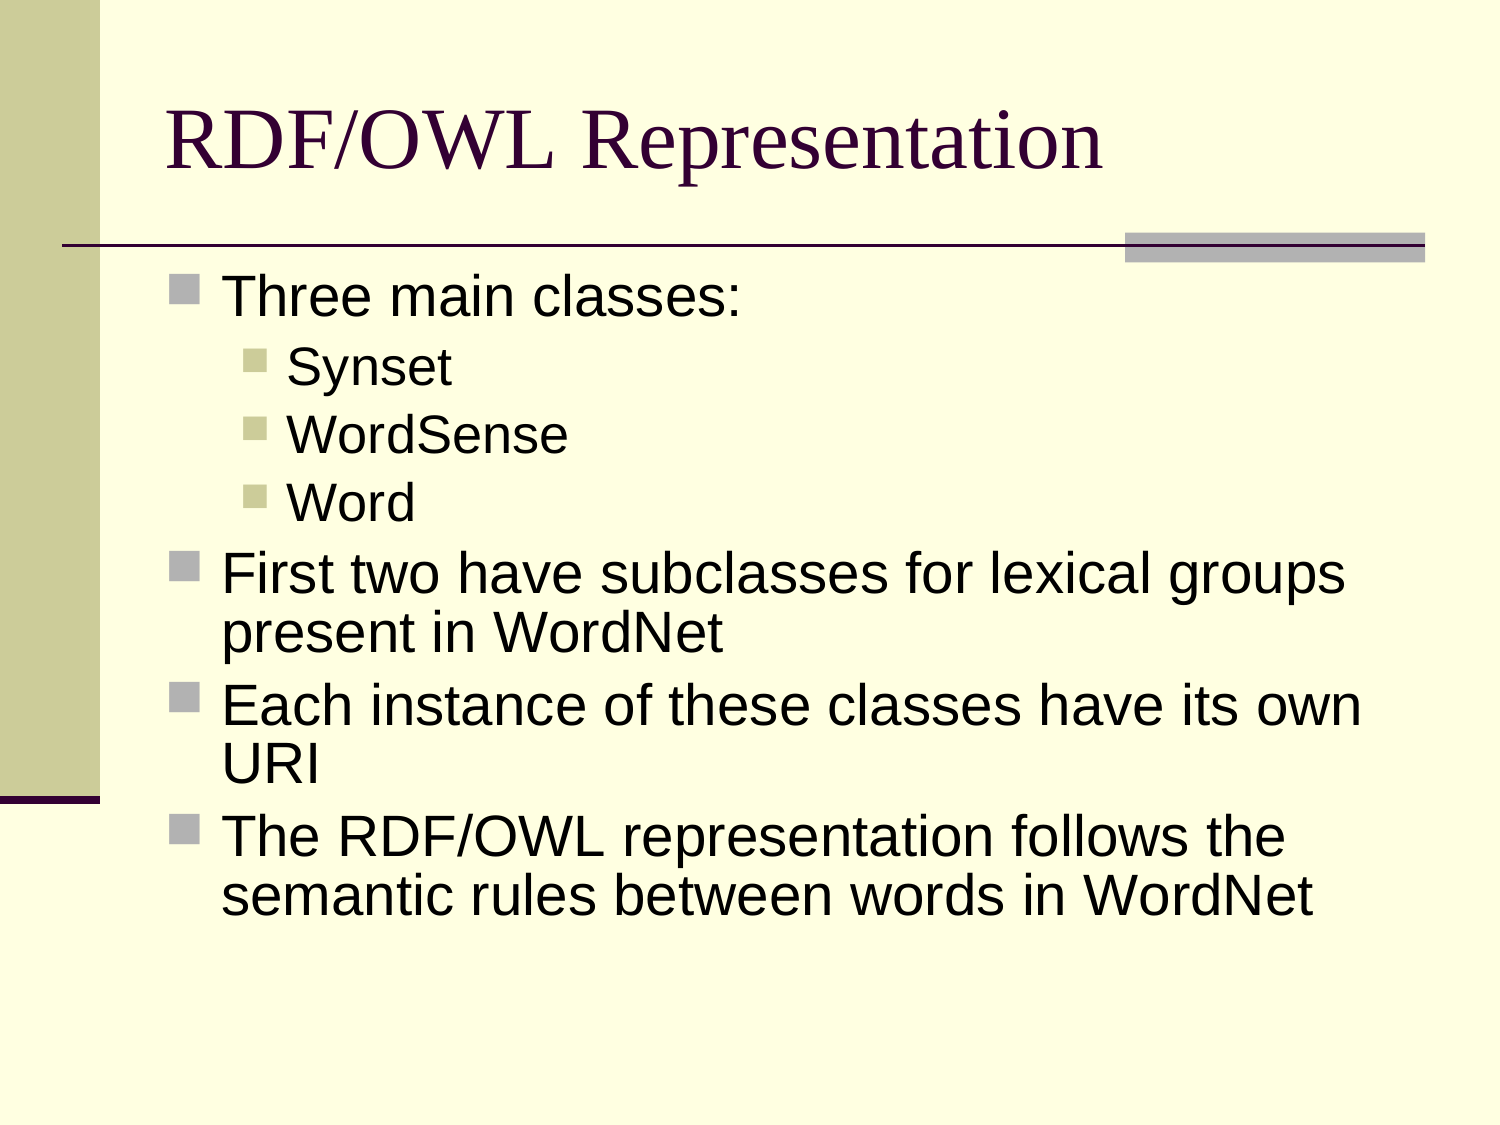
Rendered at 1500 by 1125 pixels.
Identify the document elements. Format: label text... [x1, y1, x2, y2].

title RDF/OWL Representation [150, 45, 1426, 234]
list Three main classes: Synset WordSense Word First two have subclasses for lexical groups present in WordNet Each instance of these classes have its own URI The RDF/OWL representation follows the semantic rules between words in WordNet [150, 262, 1426, 1006]
